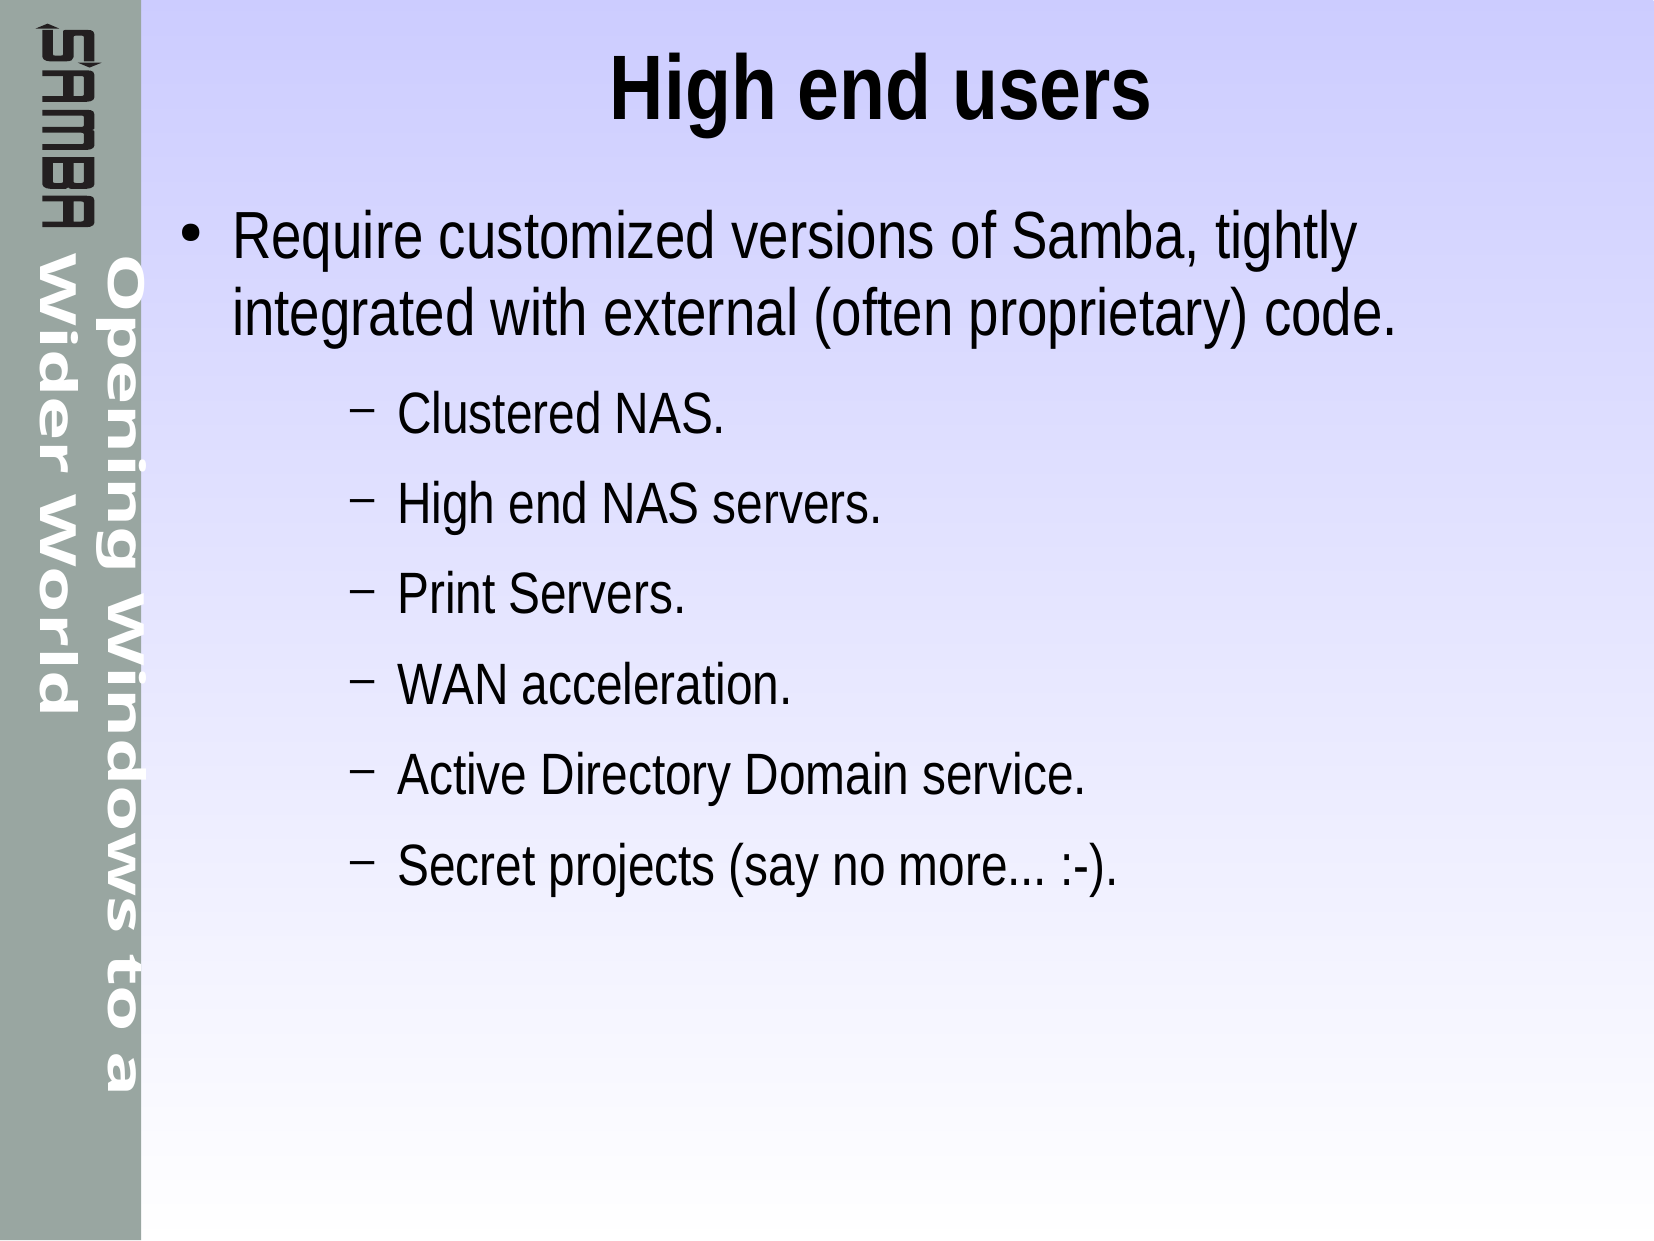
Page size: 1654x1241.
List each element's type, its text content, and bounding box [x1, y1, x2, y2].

list Require customized versions of Samba, tightly integrated with external (often proprietary) code. Clustered NAS. High end NAS servers. Print Servers. WAN acceleration. Active Directory Domain service. Secret projects (say no more... :-). [161, 195, 1574, 1104]
title High end users [175, 0, 1588, 190]
